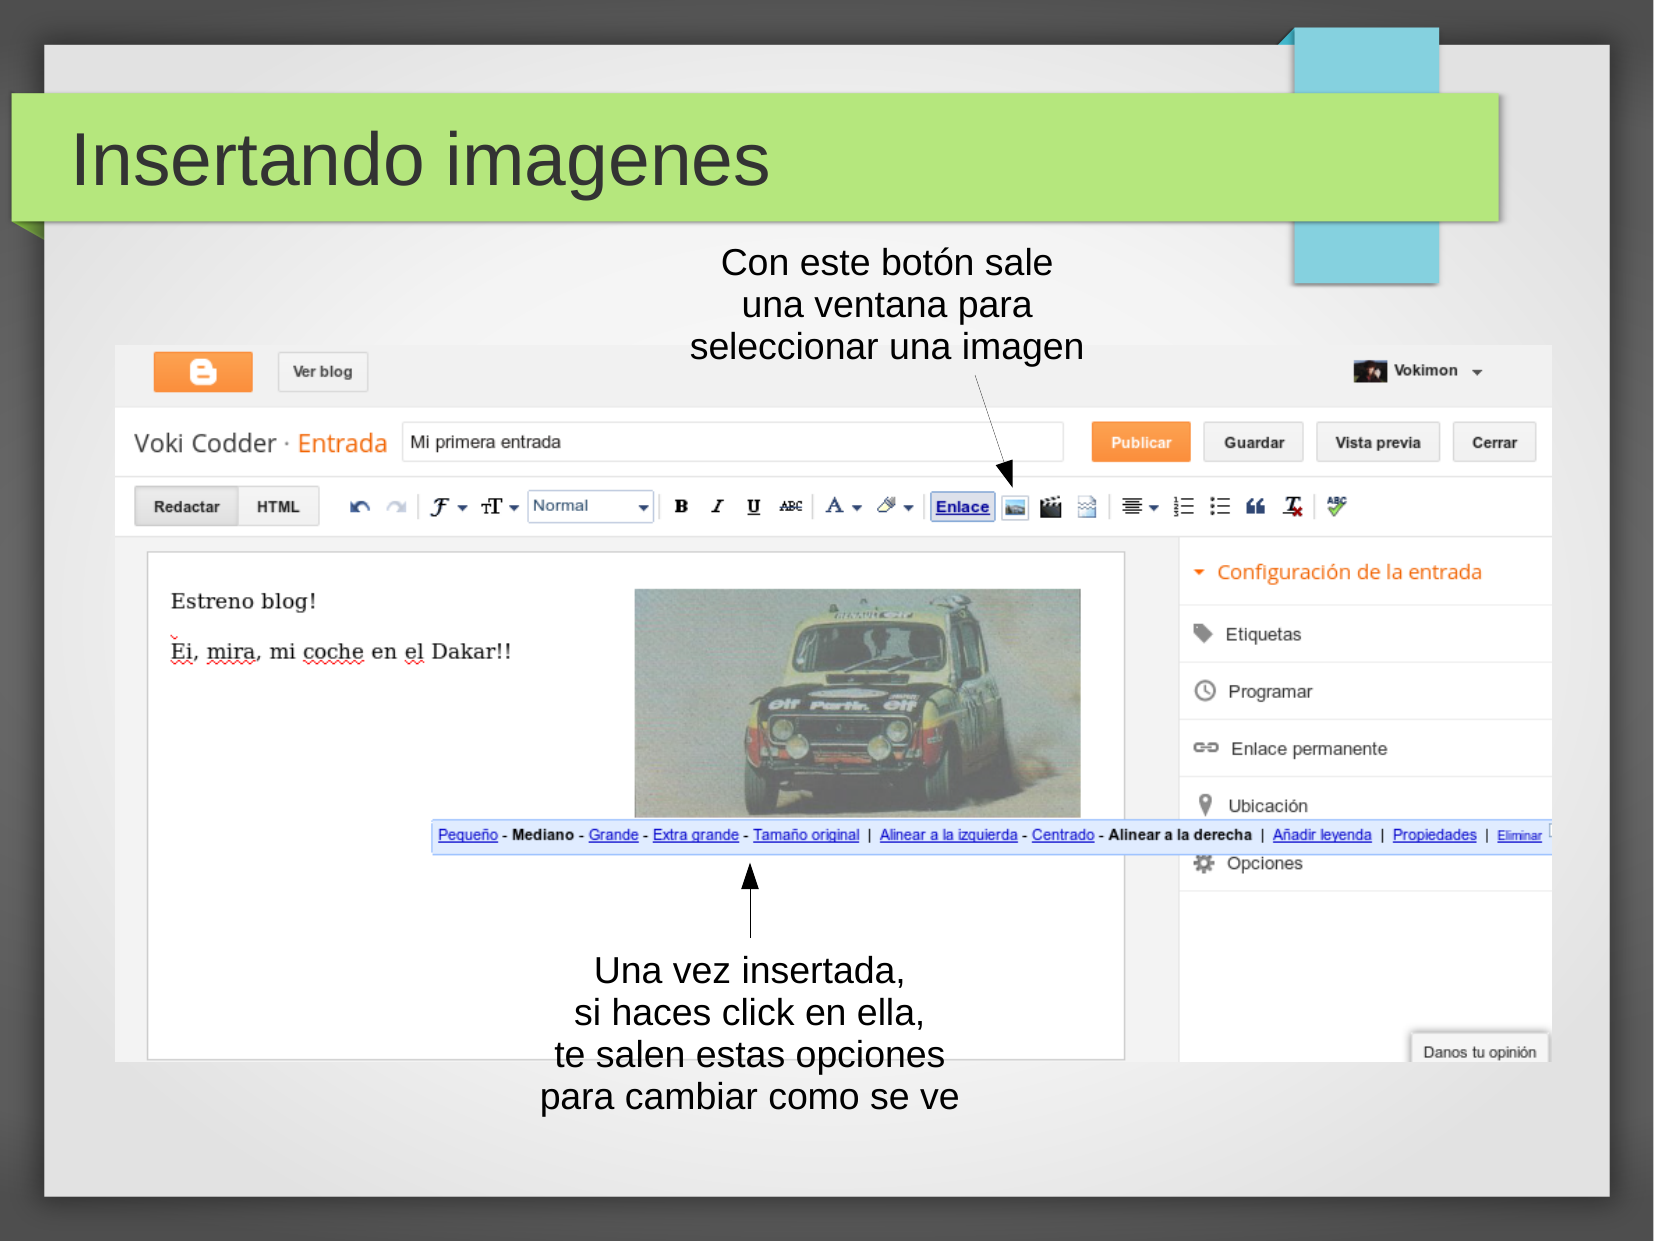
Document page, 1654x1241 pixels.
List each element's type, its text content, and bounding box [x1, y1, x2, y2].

text_box Con este botón sale una ventana para seleccionar una imagen [675, 234, 1100, 376]
title Insertando imagenes [70, 106, 1229, 213]
text_box Una vez insertada, si haces click en ella, te salen estas opciones para cambiar como se ve [525, 942, 975, 1126]
picture [0, 0, 1654, 1241]
